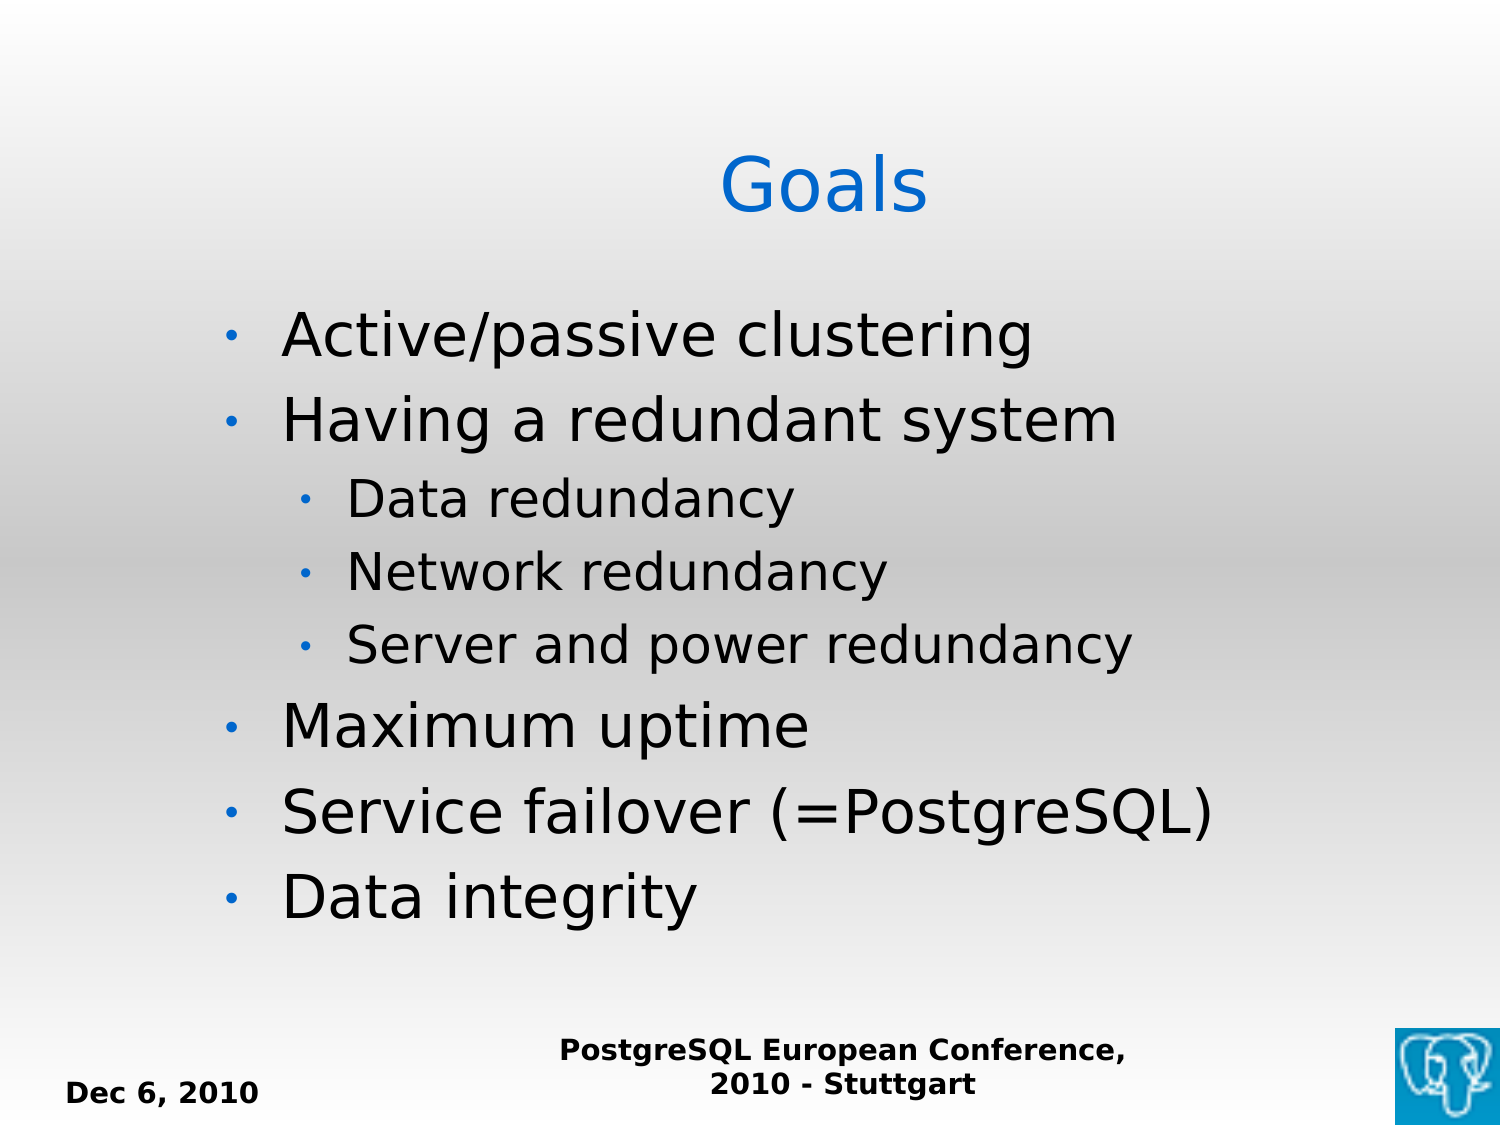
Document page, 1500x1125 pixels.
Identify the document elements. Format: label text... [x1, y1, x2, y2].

list Active/passive clustering Having a redundant system Data redundancy Network redundancy Server and power redundancy Maximum uptime Service failover (=PostgreSQL) Data integrity [224, 299, 1425, 975]
title Goals [224, 34, 1425, 237]
picture [1400, 1033, 1492, 1118]
text_box [212, 419, 1500, 1027]
